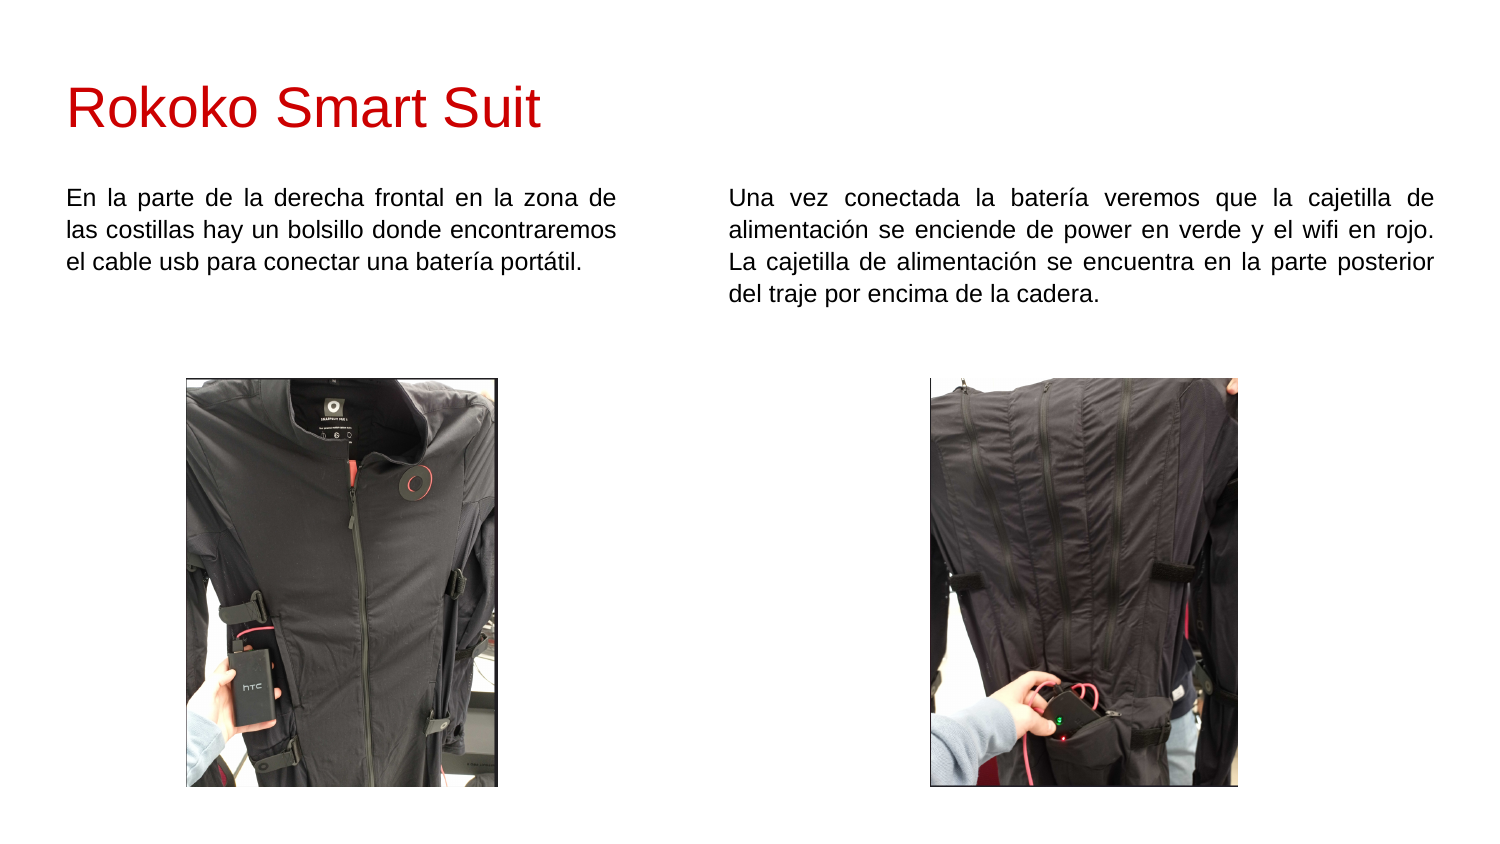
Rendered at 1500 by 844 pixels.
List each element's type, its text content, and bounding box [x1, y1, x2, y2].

picture [186, 378, 498, 787]
list En la parte de la derecha frontal en la zona de las costillas hay un bolsillo donde encontraremos el cable usb para conectar una batería portátil. [51, 164, 634, 369]
picture [930, 378, 1238, 787]
list Una vez conectada la batería veremos que la cajetilla de alimentación se enciende de power en verde y el wifi en rojo. La cajetilla de alimentación se encuentra en la parte posterior del traje por encima de la cadera. [713, 164, 1452, 391]
title Rokoko Smart Suit [51, 60, 1449, 155]
